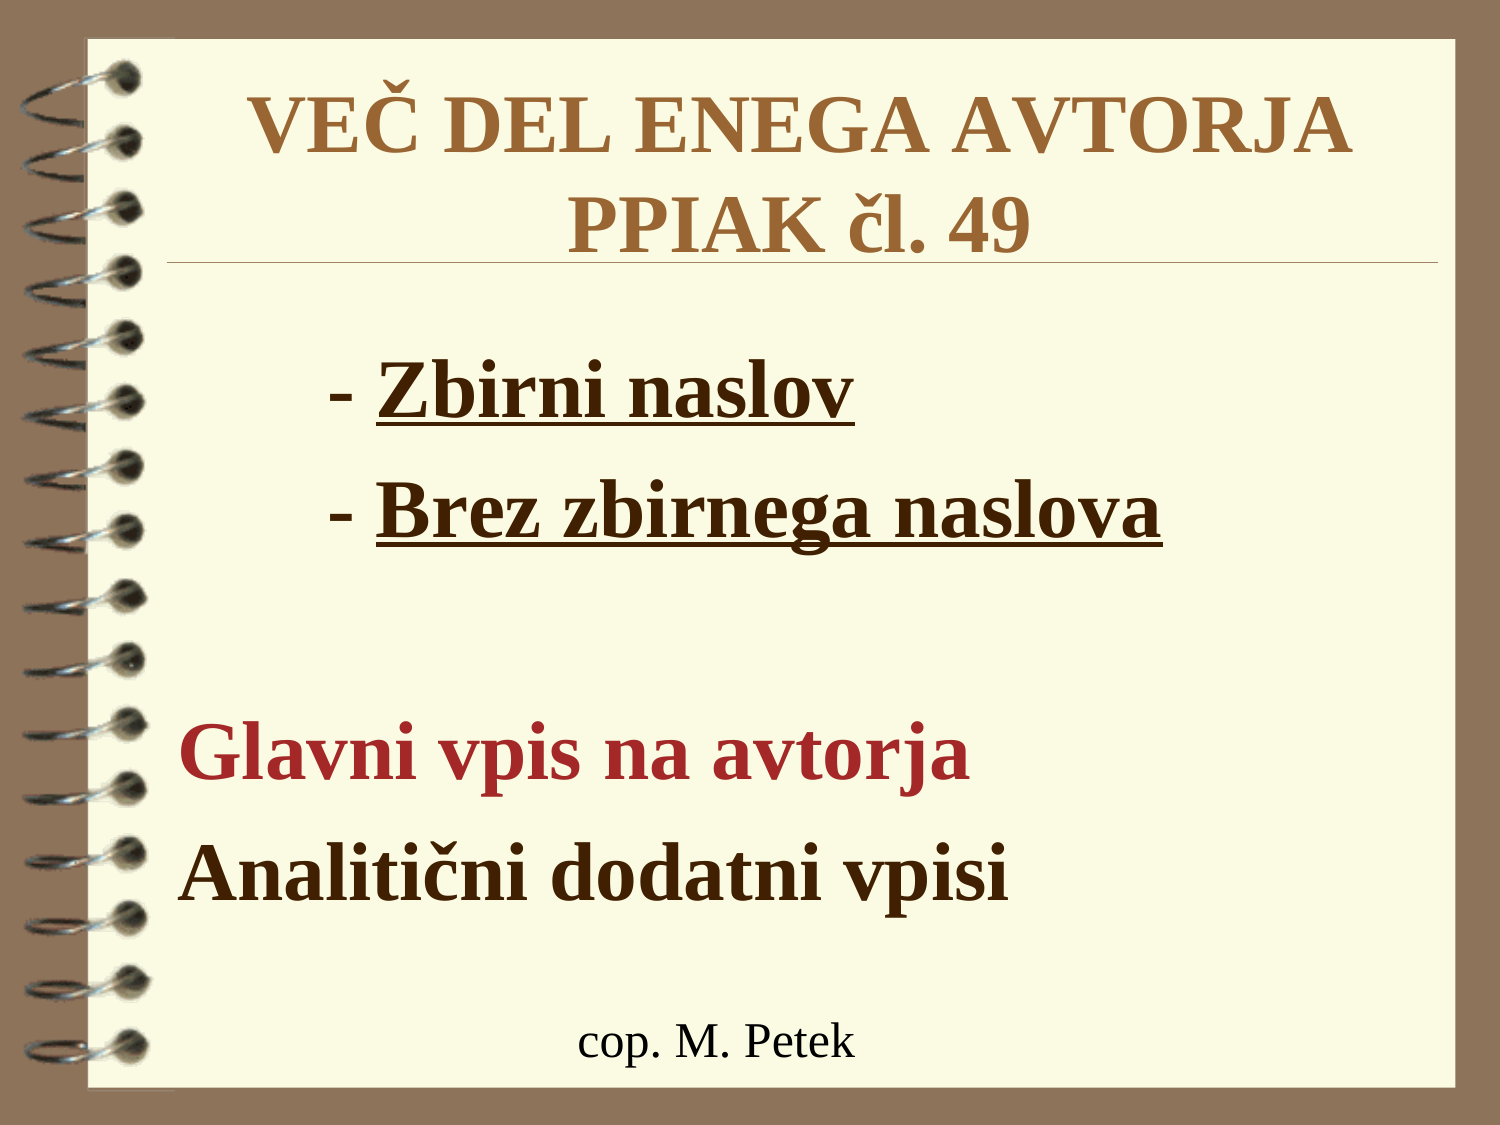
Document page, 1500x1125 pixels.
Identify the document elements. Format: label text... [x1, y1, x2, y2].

picture [0, 0, 175, 1125]
title VEČ DEL ENEGA AVTORJA PPIAK čl. 49 [162, 61, 1438, 277]
list - Zbirni naslov - Brez zbirnega naslova Glavni vpis na avtorja Analitični dodatni vpisi [162, 326, 1438, 1118]
